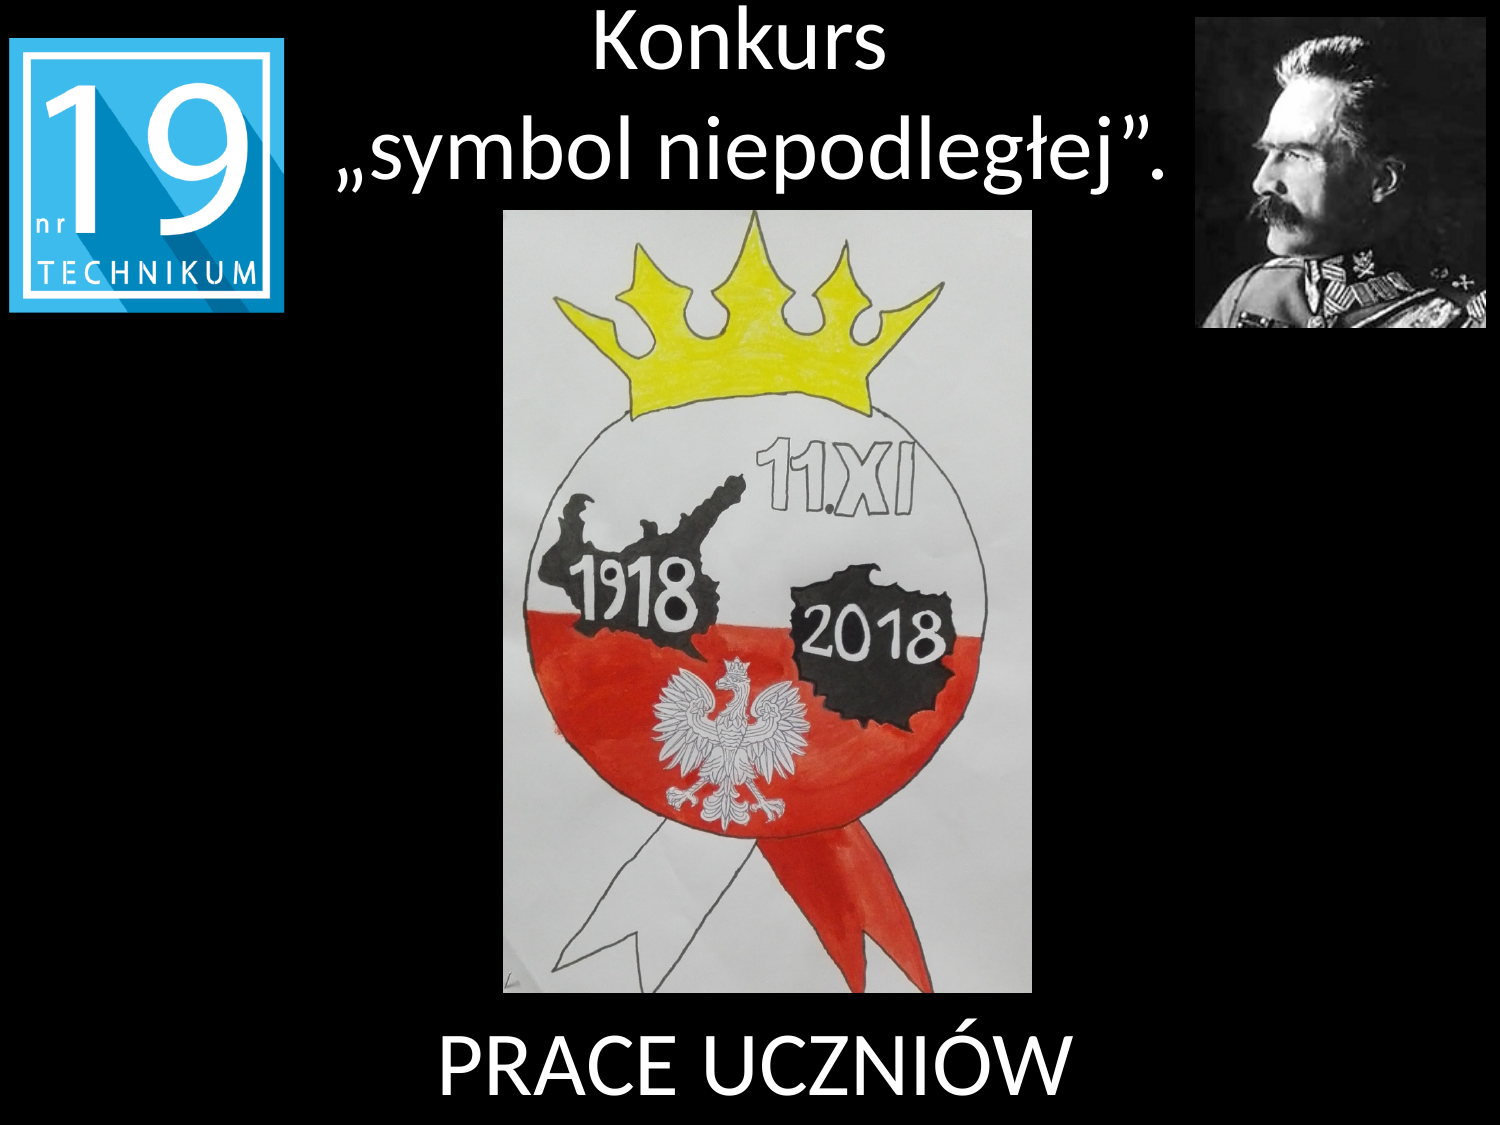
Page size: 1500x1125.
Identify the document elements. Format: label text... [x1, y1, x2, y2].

picture [0, 18, 323, 340]
picture [503, 210, 1032, 993]
picture [1195, 17, 1486, 329]
title Konkurs „symbol niepodległej”. [112, 0, 1388, 212]
subtitle PRACE UCZNIÓW [304, 996, 1207, 1090]
